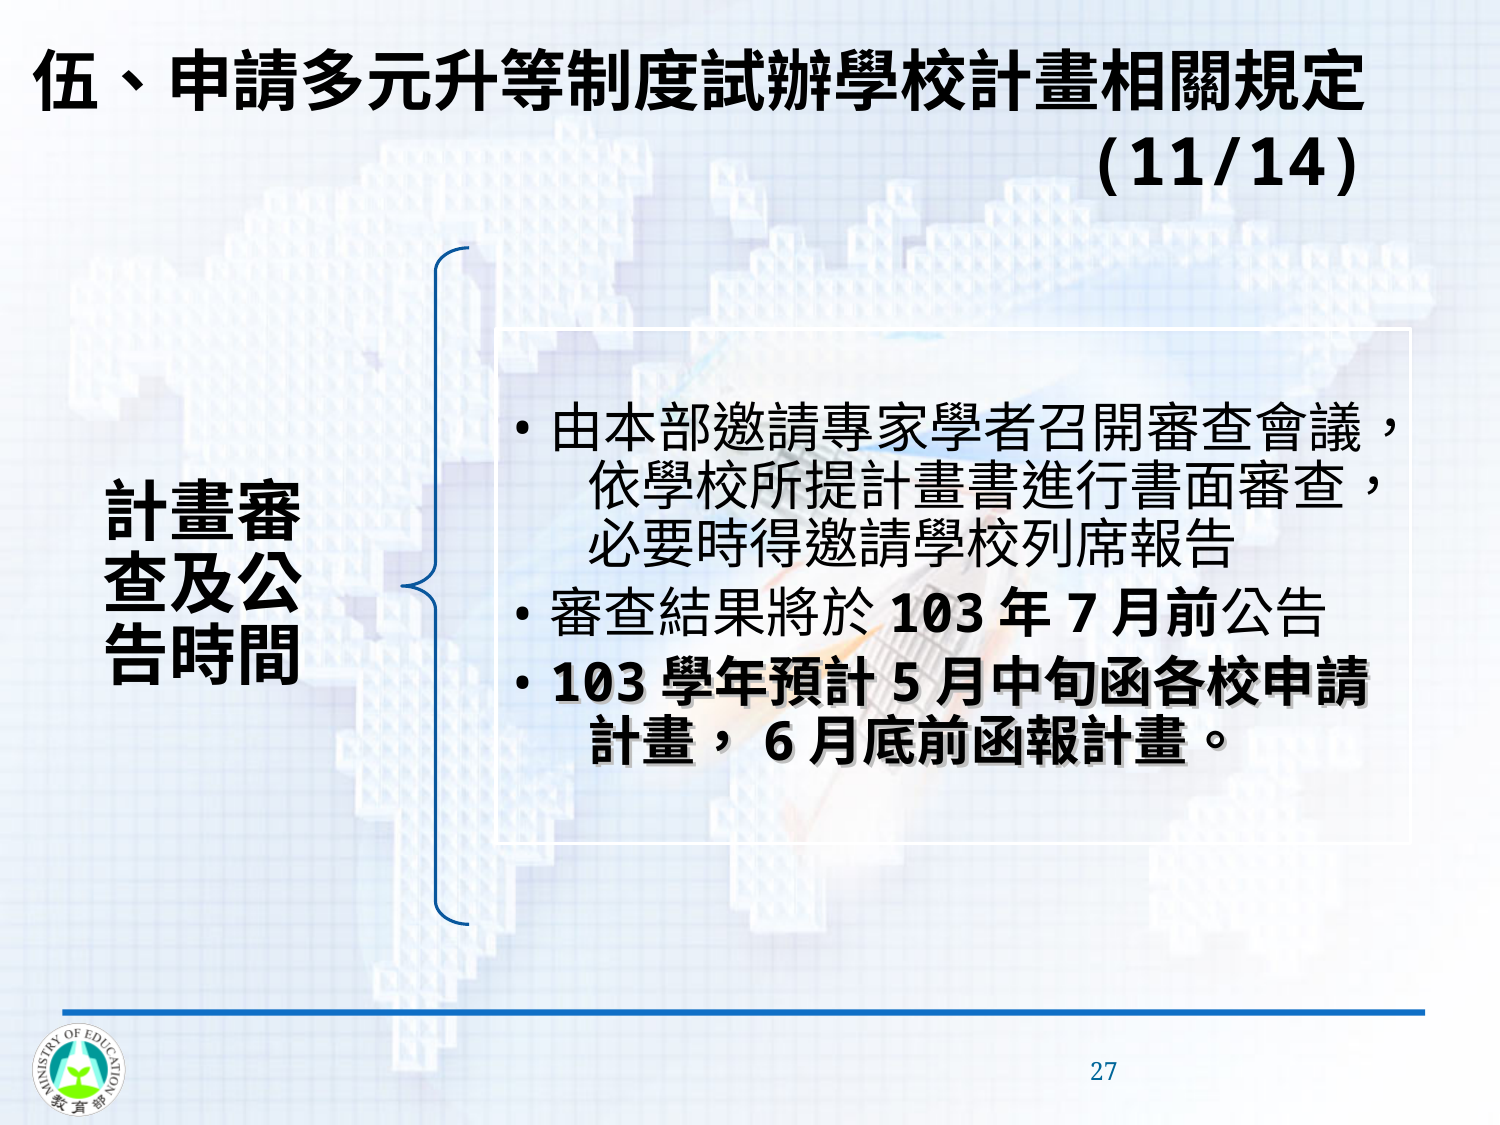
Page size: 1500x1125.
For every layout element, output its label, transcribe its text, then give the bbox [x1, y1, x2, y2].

text_box 由本部邀請專家學者召開審查會議，依學校所提計畫書進行書面審查，必要時得邀請學校列席報告 審查結果將於103年7月前公告 103學年預計5月中旬函各校申請計畫，6月底前函報計畫。 [496, 329, 1411, 844]
text_box 計畫審查及公告時間 [65, 450, 402, 722]
text_box [1074, 1042, 1426, 1103]
text_box 伍、申請多元升等制度試辦學校計畫相關規定 (11/14) [18, 31, 1459, 207]
